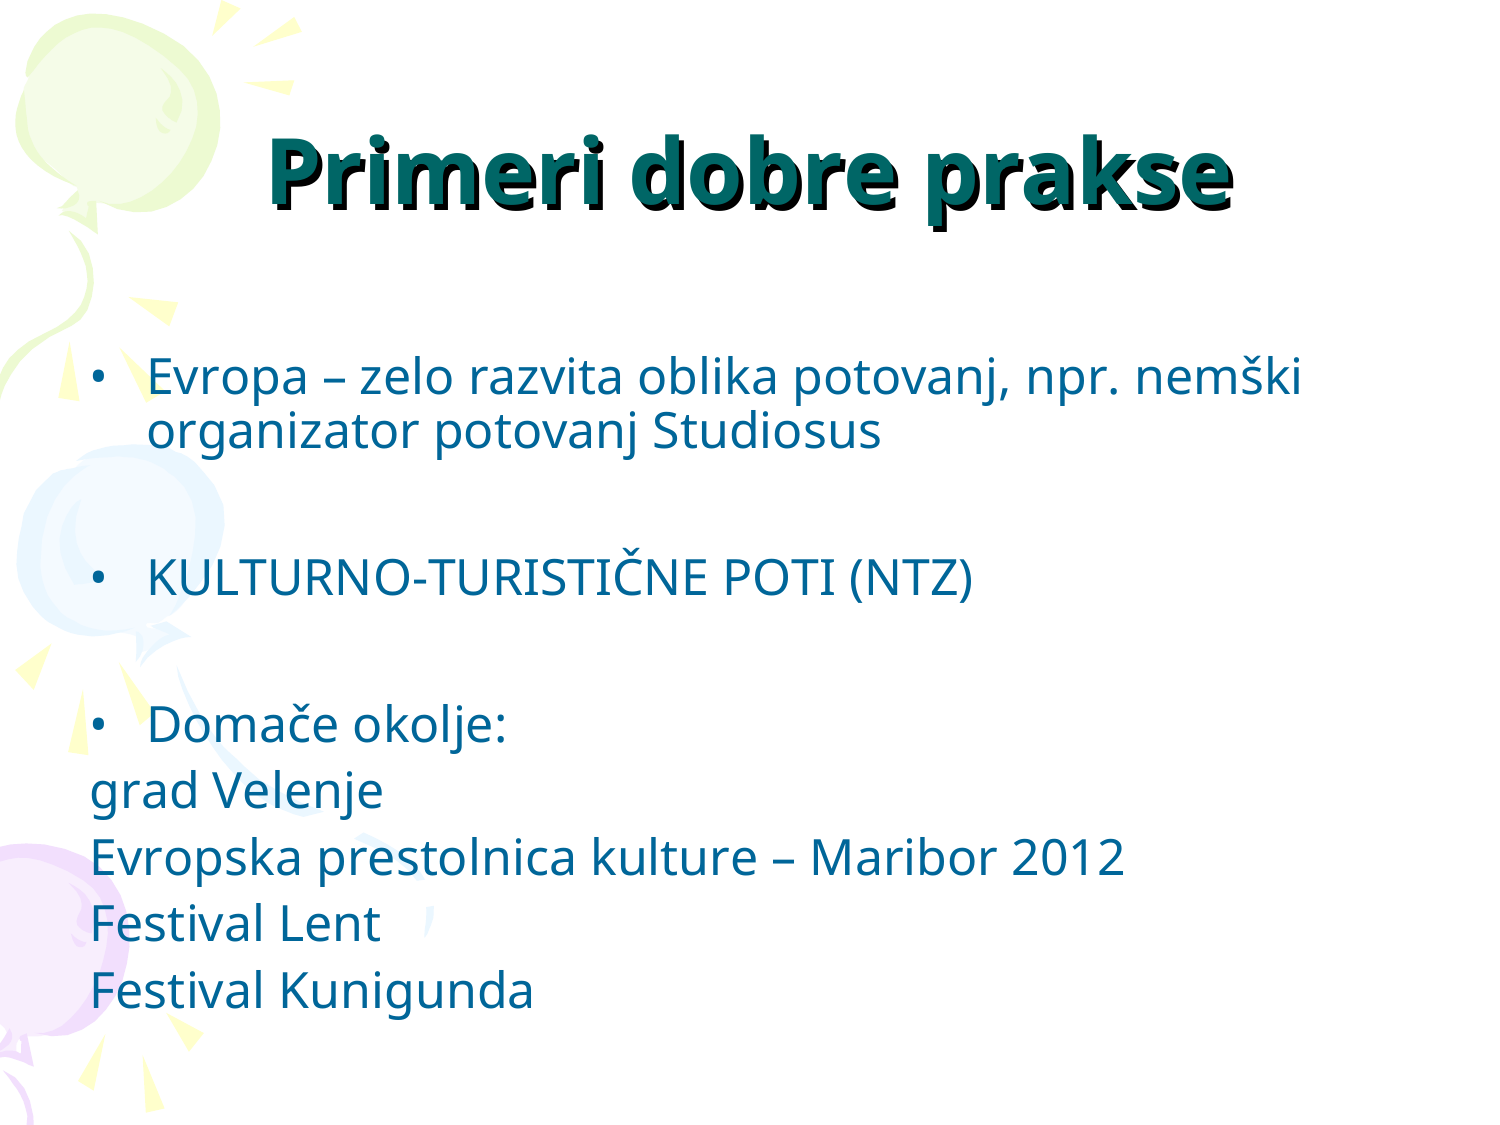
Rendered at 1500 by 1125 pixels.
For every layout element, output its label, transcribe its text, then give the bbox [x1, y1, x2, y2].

title Primeri dobre prakse [72, 16, 1426, 233]
list Evropa – zelo razvita oblika potovanj, npr. nemški organizator potovanj Studiosus KULTURNO-TURISTIČNE POTI (NTZ) Domače okolje: grad Velenje Evropska prestolnica kulture – Maribor 2012 Festival Lent Festival Kunigunda [75, 262, 1426, 1009]
